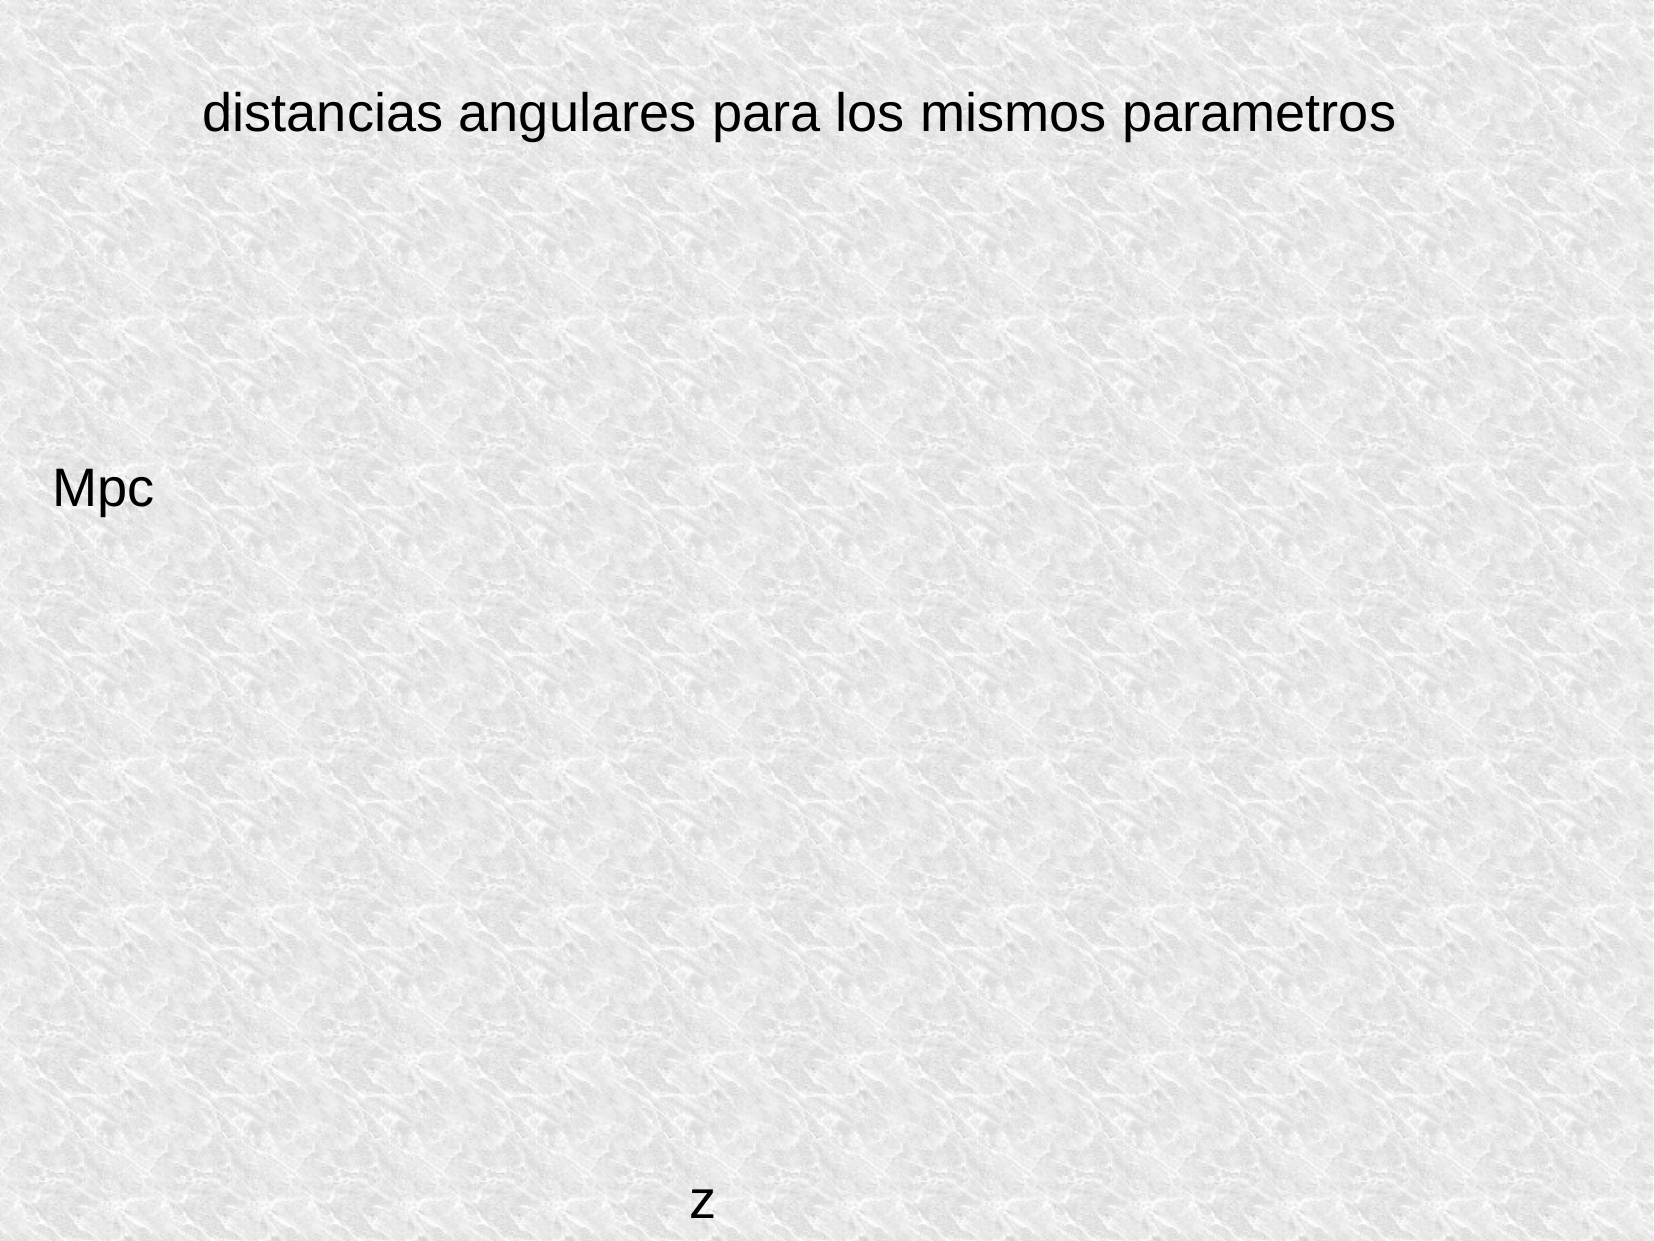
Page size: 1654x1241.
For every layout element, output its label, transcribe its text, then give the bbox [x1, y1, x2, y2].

text_box distancias angulares para los mismos parametros [187, 75, 1272, 156]
picture [0, 0, 1654, 1241]
text_box Mpc [37, 450, 167, 531]
text_box z [675, 1162, 729, 1241]
